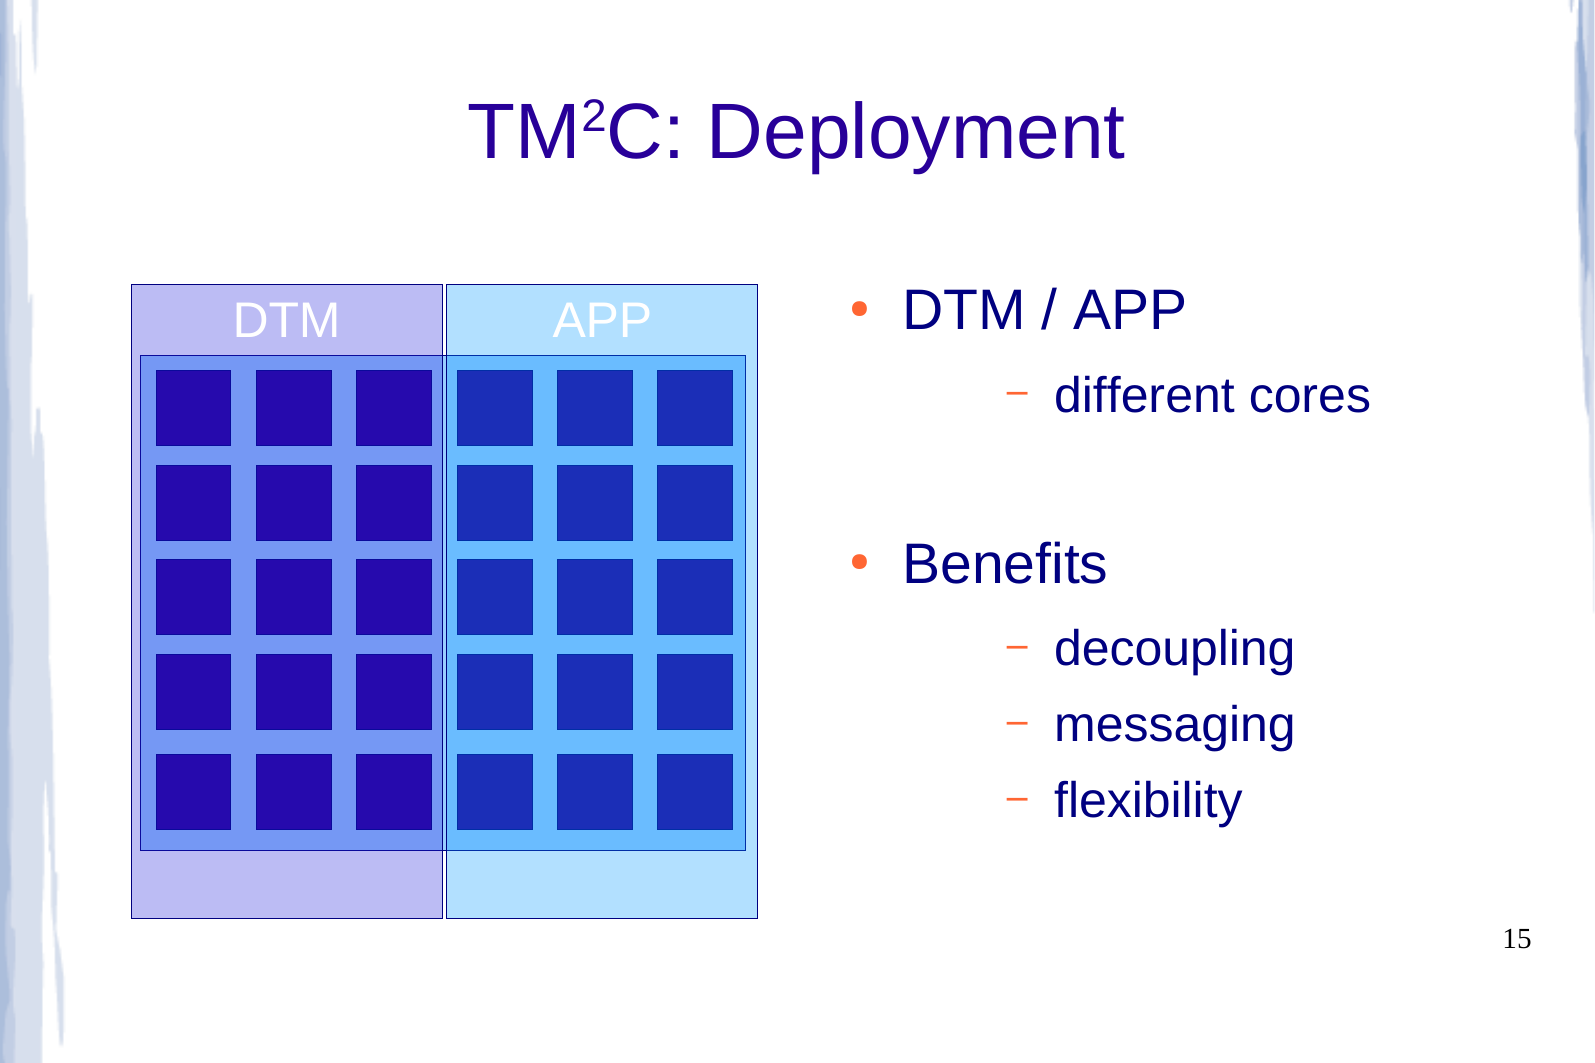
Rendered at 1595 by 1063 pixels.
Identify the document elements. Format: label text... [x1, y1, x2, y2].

text_box DTM [131, 284, 443, 919]
text_box APP [446, 284, 758, 919]
title TM2C: Deployment [79, 49, 1515, 213]
list DTM / APP different cores Benefits decoupling messaging flexibility [831, 278, 1516, 966]
picture [0, 0, 1595, 1063]
